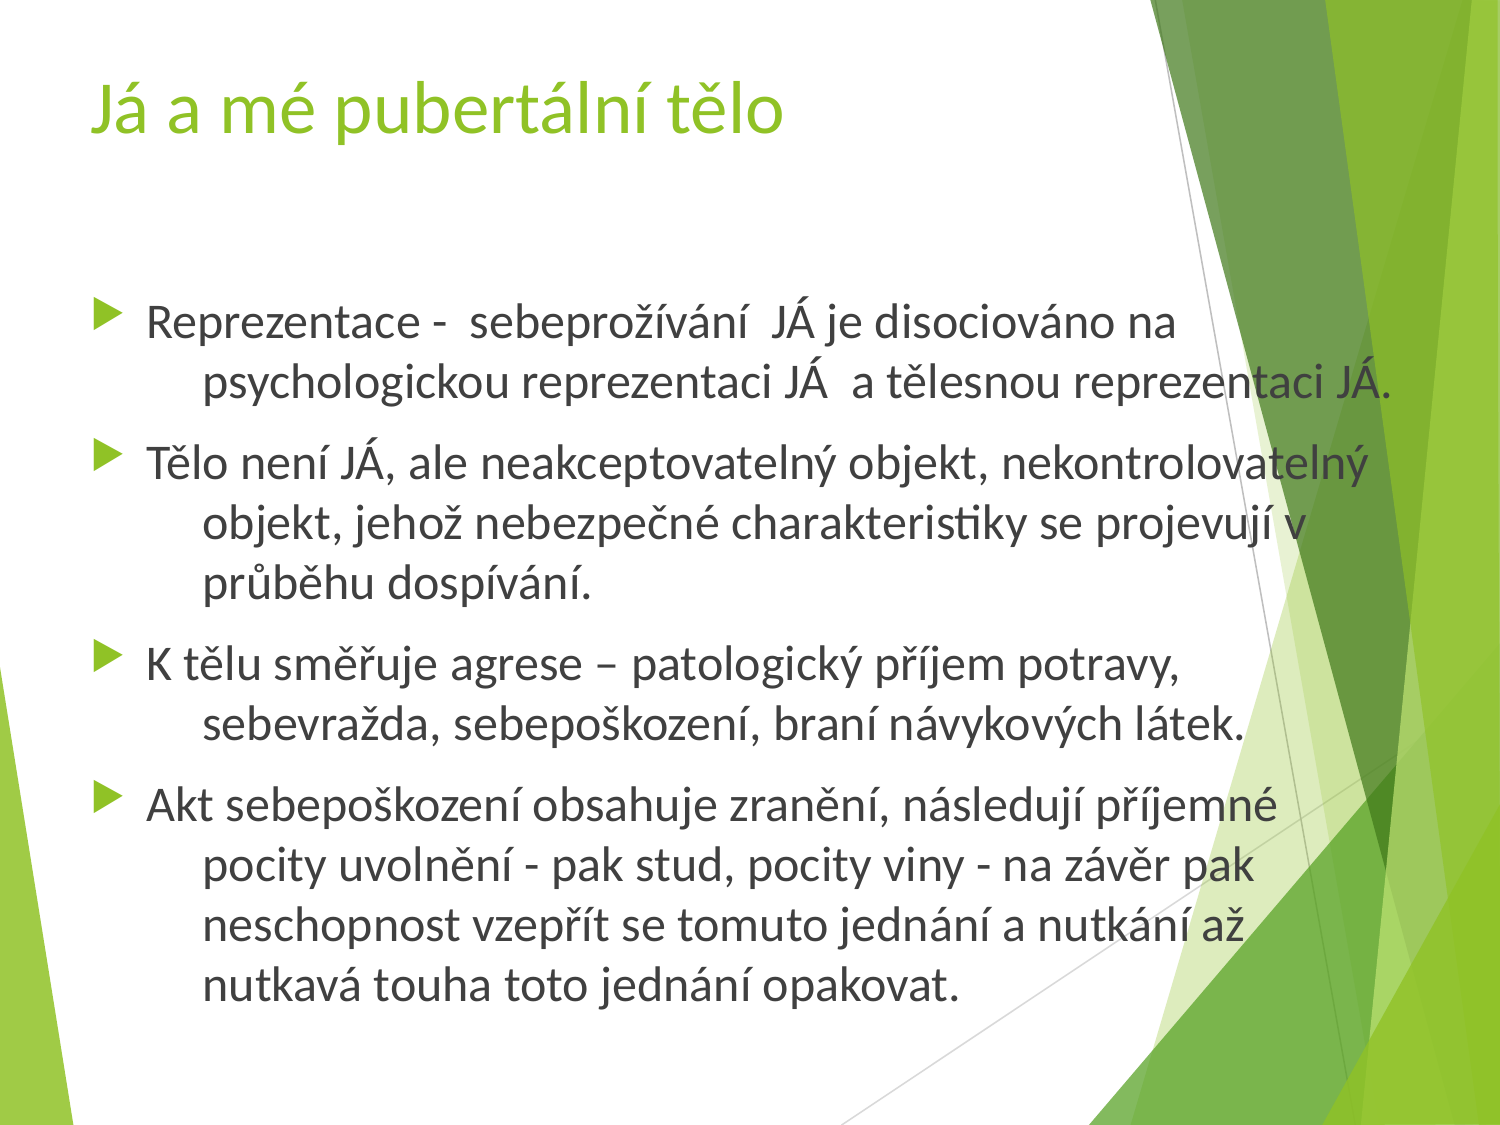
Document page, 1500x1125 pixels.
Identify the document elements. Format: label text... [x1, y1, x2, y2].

list Reprezentace - sebeprožívání JÁ je disociováno na psychologickou reprezentaci JÁ a tělesnou reprezentaci JÁ. Tělo není JÁ, ale neakceptovatelný objekt, nekontrolovatelný objekt, jehož nebezpečné charakteristiky se projevují v průběhu dospívání. K tělu směřuje agrese – patologický příjem potravy, sebevražda, sebepoškození, braní návykových látek. Akt sebepoškození obsahuje zranění, následují příjemné pocity uvolnění - pak stud, pocity viny - na závěr pak neschopnost vzepřít se tomuto jednání a nutkání až nutkavá touha toto jednání opakovat. [75, 281, 1426, 1027]
title Já a mé pubertální tělo [75, 51, 1426, 248]
